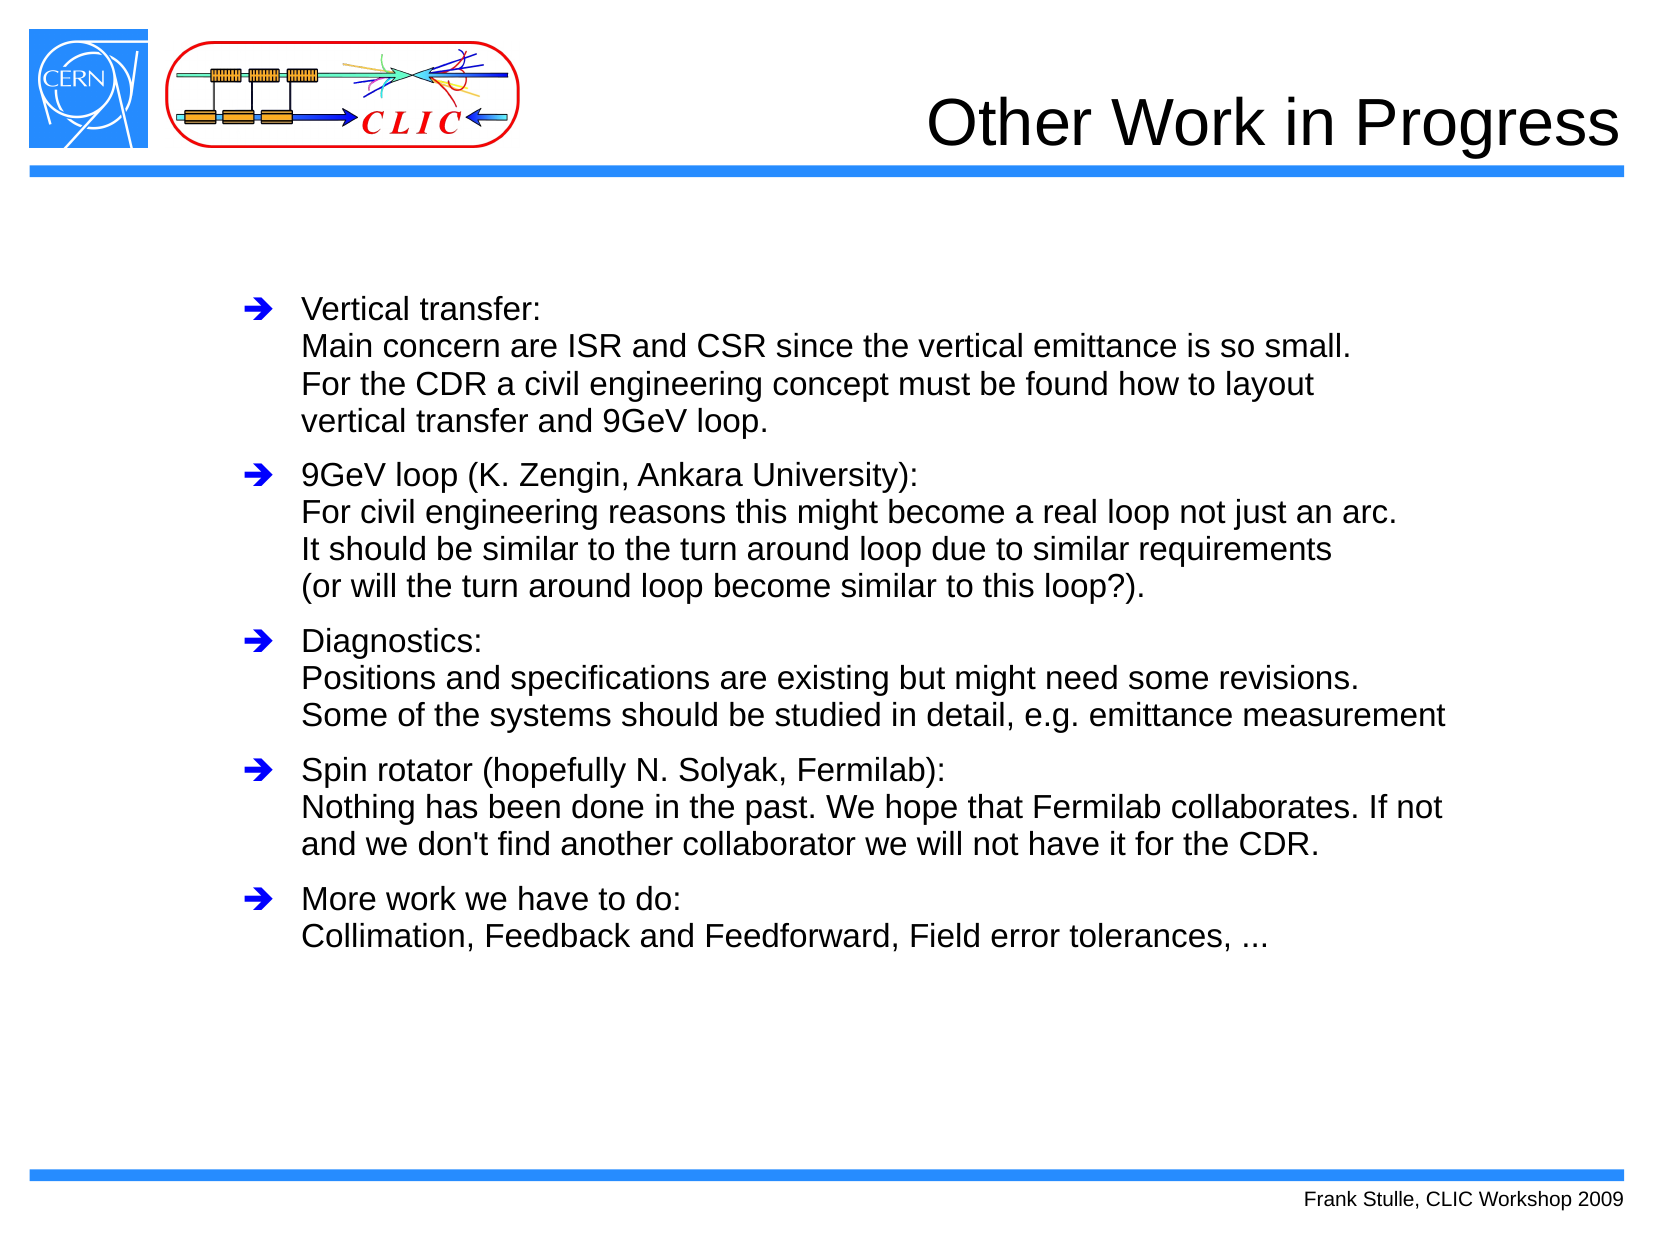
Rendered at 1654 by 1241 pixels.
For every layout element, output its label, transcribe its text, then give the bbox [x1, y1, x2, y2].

title Other Work in Progress [134, 79, 1623, 166]
picture [165, 41, 520, 79]
picture [29, 29, 148, 148]
text_box  Vertical transfer: Main concern are ISR and CSR since the vertical emittance is so small. For the CDR a civil engineering concept must be found how to layout vertical transfer and 9GeV loop.  9GeV loop (K. Zengin, Ankara University): For civil engineering reasons this might become a real loop not just an arc. It should be similar to the turn around loop due to similar requirements (or will the turn around loop become similar to this loop?).  Diagnostics: Positions and specifications are existing but might need some revisions. Some of the systems should be studied in detail, e.g. emittance measurement  Spin rotator (hopefully N. Solyak, Fermilab): Nothing has been done in the past. We hope that Fermilab collaborates. If not and we don't find another collaborator we will not have it for the CDR.  More work we have to do: Collimation, Feedback and Feedforward, Field error tolerances, ... [168, 283, 1463, 976]
